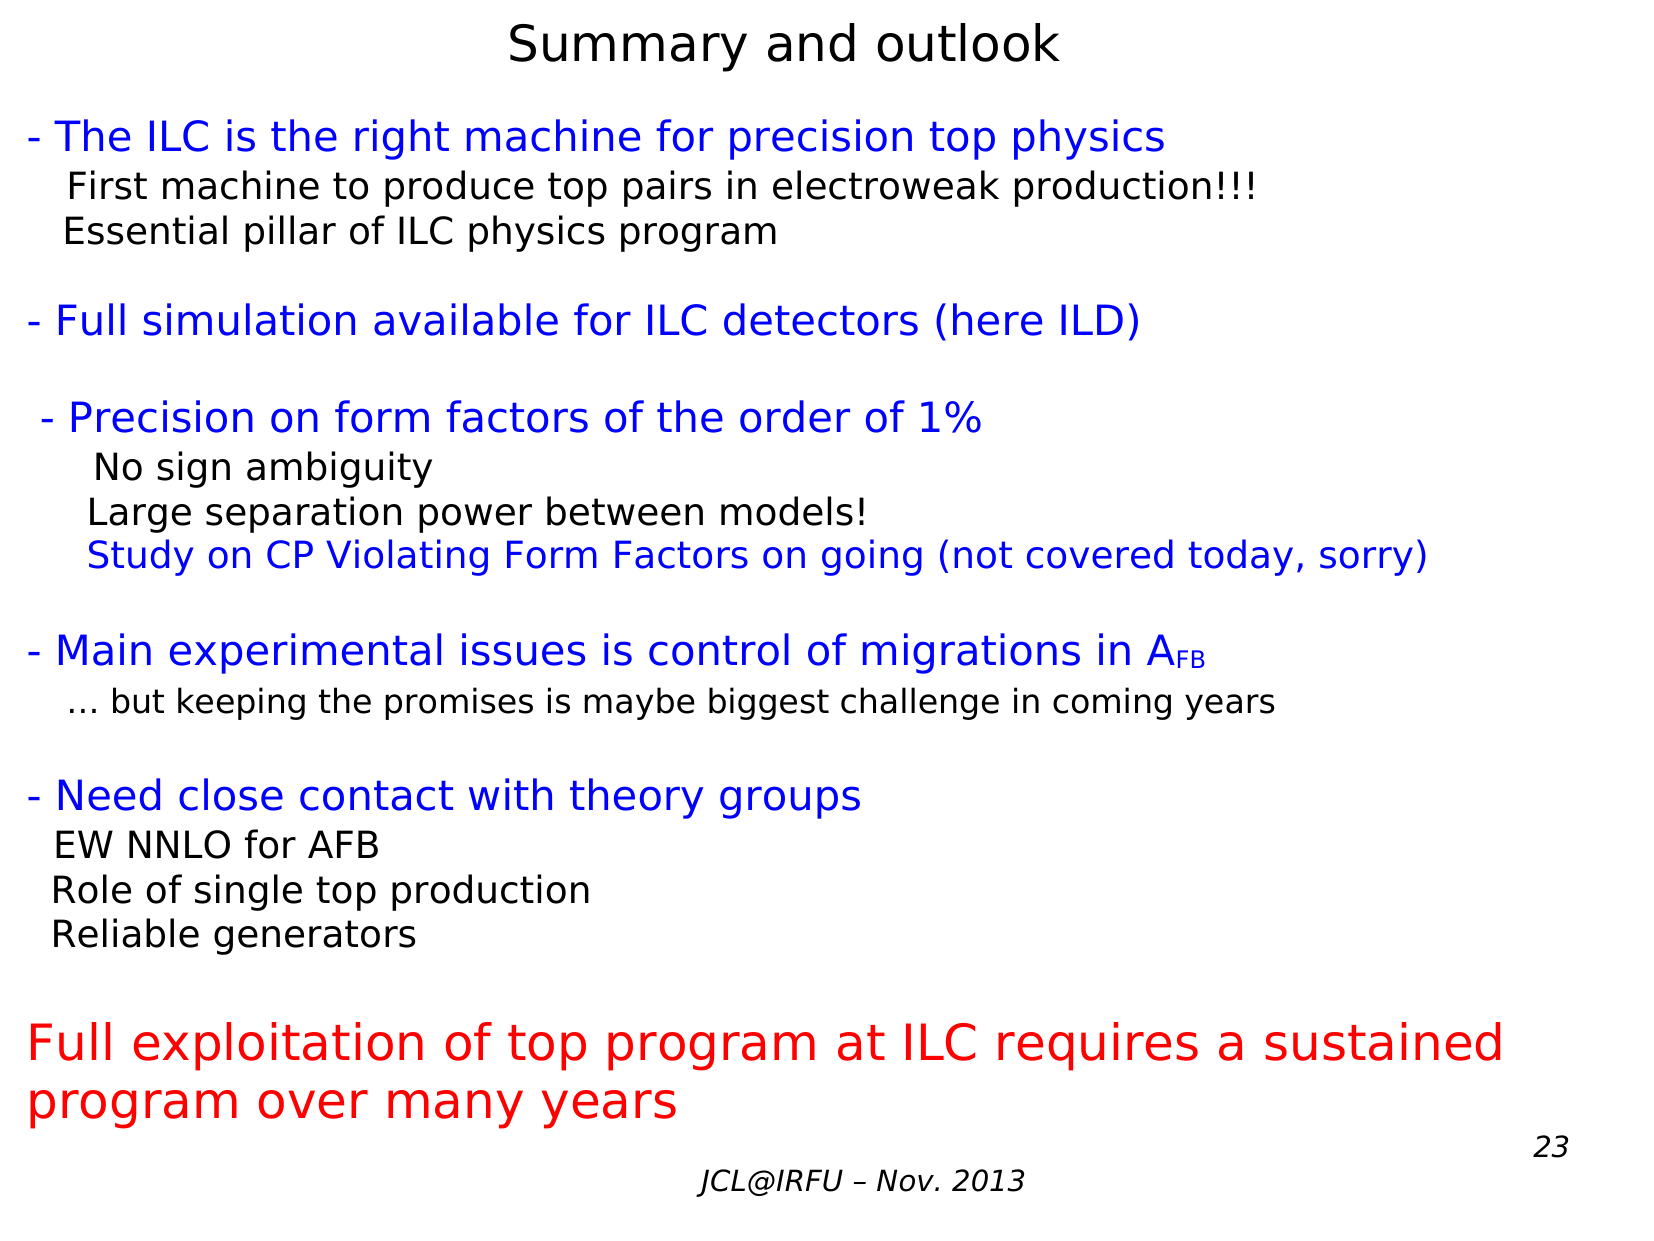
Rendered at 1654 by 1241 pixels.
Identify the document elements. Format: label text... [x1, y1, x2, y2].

text_box - The ILC is the right machine for precision top physics First machine to produce top pairs in electroweak production!!! Essential pillar of ILC physics program - Full simulation available for ILC detectors (here ILD) - Precision on form factors of the order of 1% No sign ambiguity Large separation power between models! Study on CP Violating Form Factors on going (not covered today, sorry) - Main experimental issues is control of migrations in AFB … but keeping the promises is maybe biggest challenge in coming years - Need close contact with theory groups EW NNLO for AFB Role of single top production Reliable generators Full exploitation of top program at ILC requires a sustained program over many years [11, 104, 1654, 1152]
text_box Summary and outlook [492, 7, 1076, 81]
